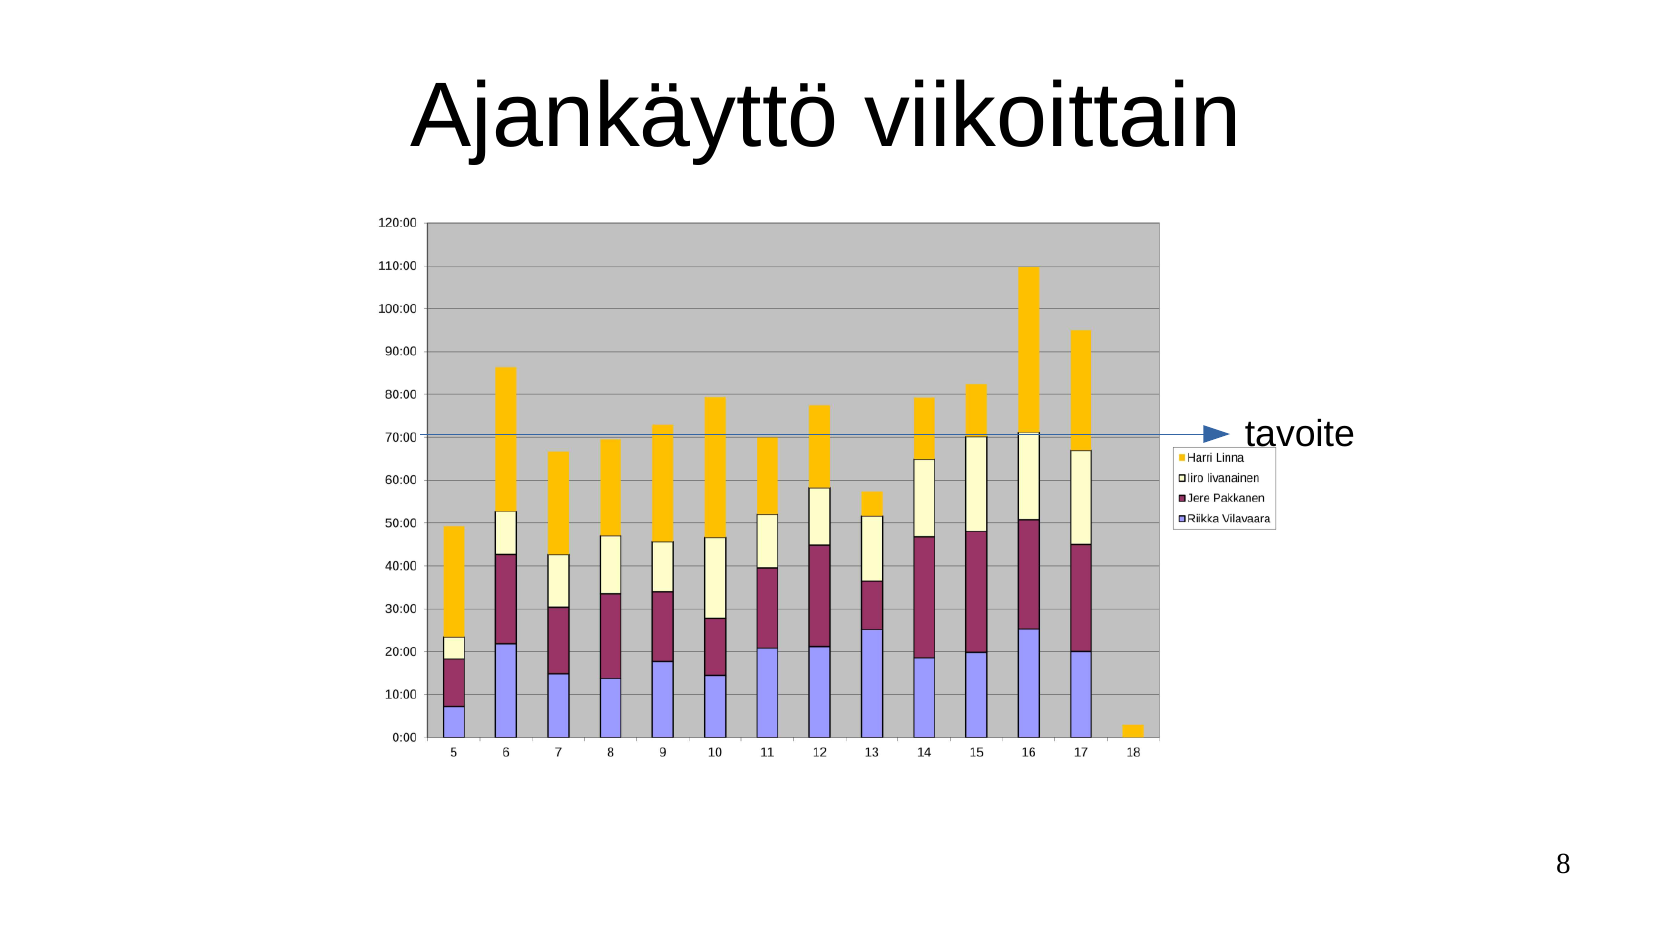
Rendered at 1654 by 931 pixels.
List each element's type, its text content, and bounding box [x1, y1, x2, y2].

picture [376, 217, 1277, 757]
text_box tavoite [1230, 405, 1411, 462]
title Ajankäyttö viikoittain [82, 37, 1571, 193]
